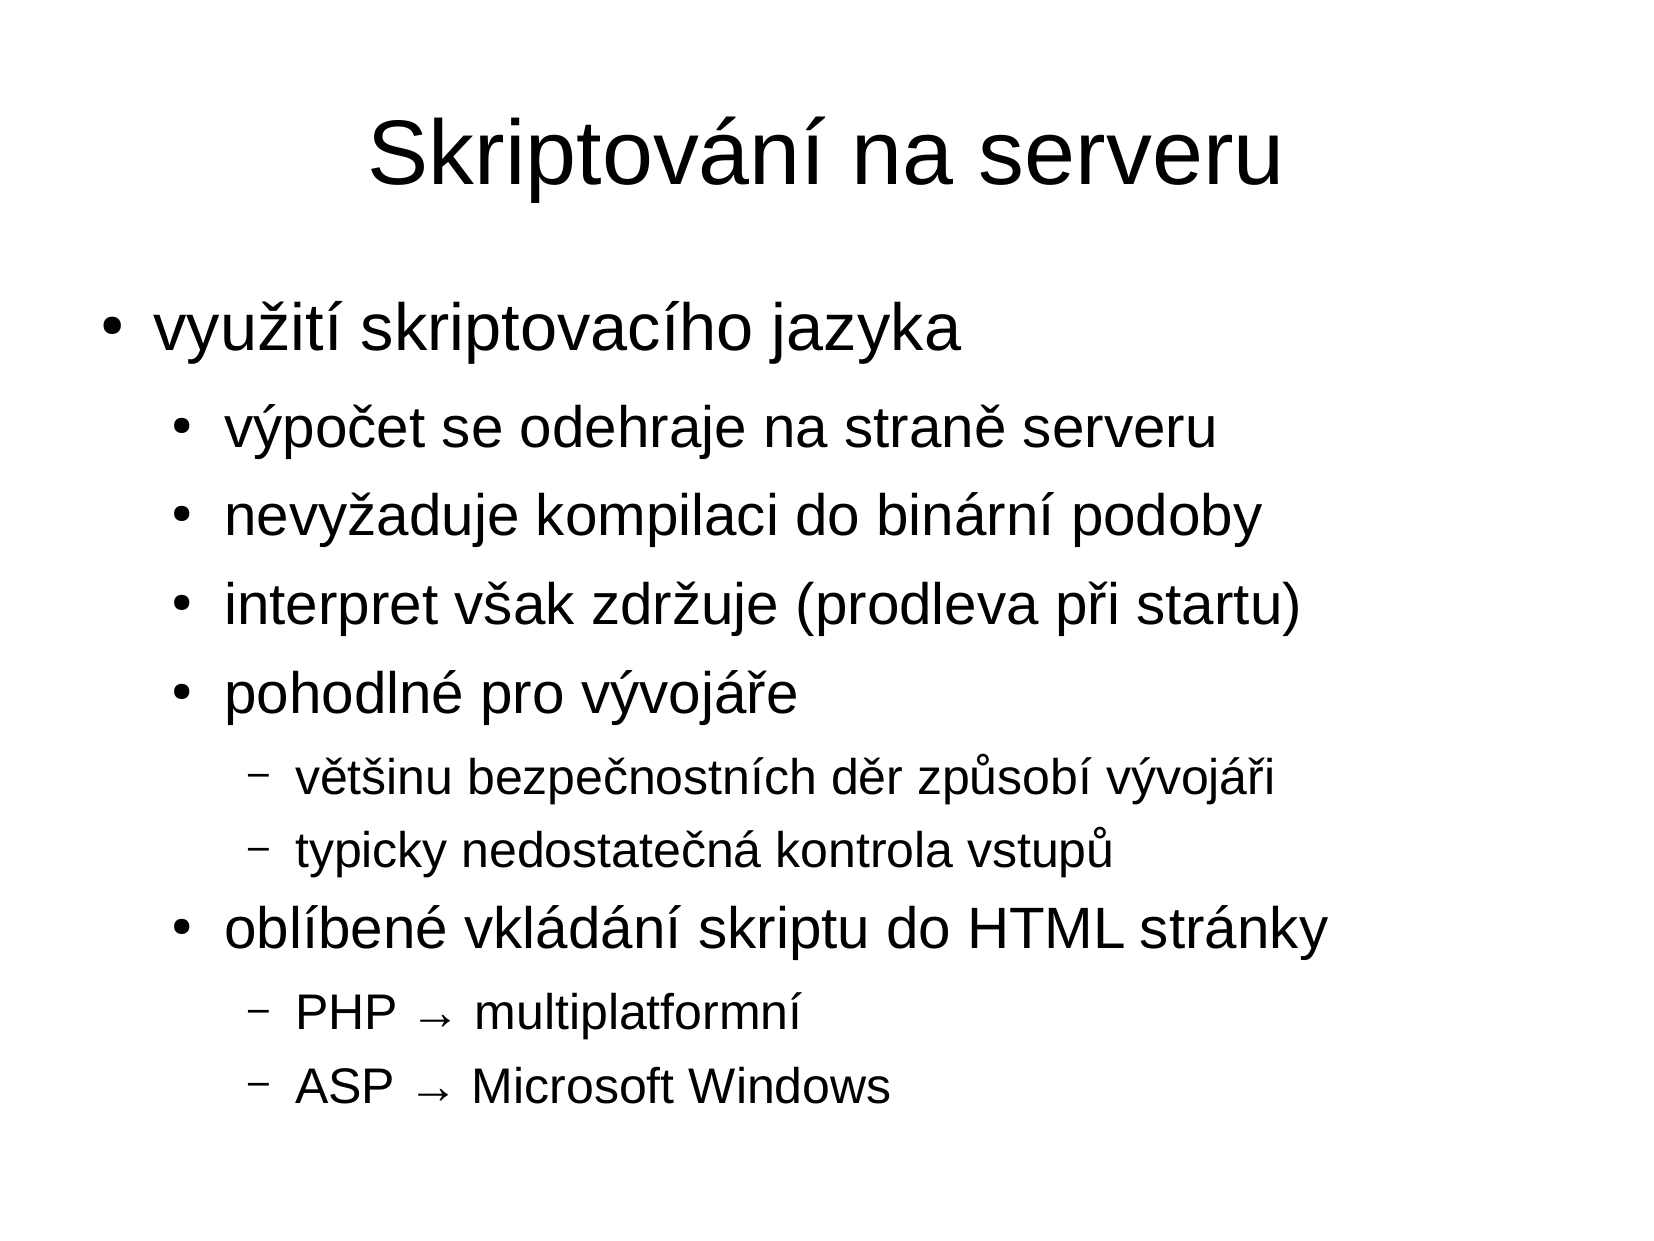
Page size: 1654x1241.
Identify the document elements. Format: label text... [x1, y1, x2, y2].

list využití skriptovacího jazyka výpočet se odehraje na straně serveru nevyžaduje kompilaci do binární podoby interpret však zdržuje (prodleva při startu) pohodlné pro vývojáře většinu bezpečnostních děr způsobí vývojáři typicky nedostatečná kontrola vstupů oblíbené vkládání skriptu do HTML stránky PHP → multiplatformní ASP → Microsoft Windows [82, 290, 1571, 1114]
title Skriptování na serveru [82, 49, 1571, 257]
